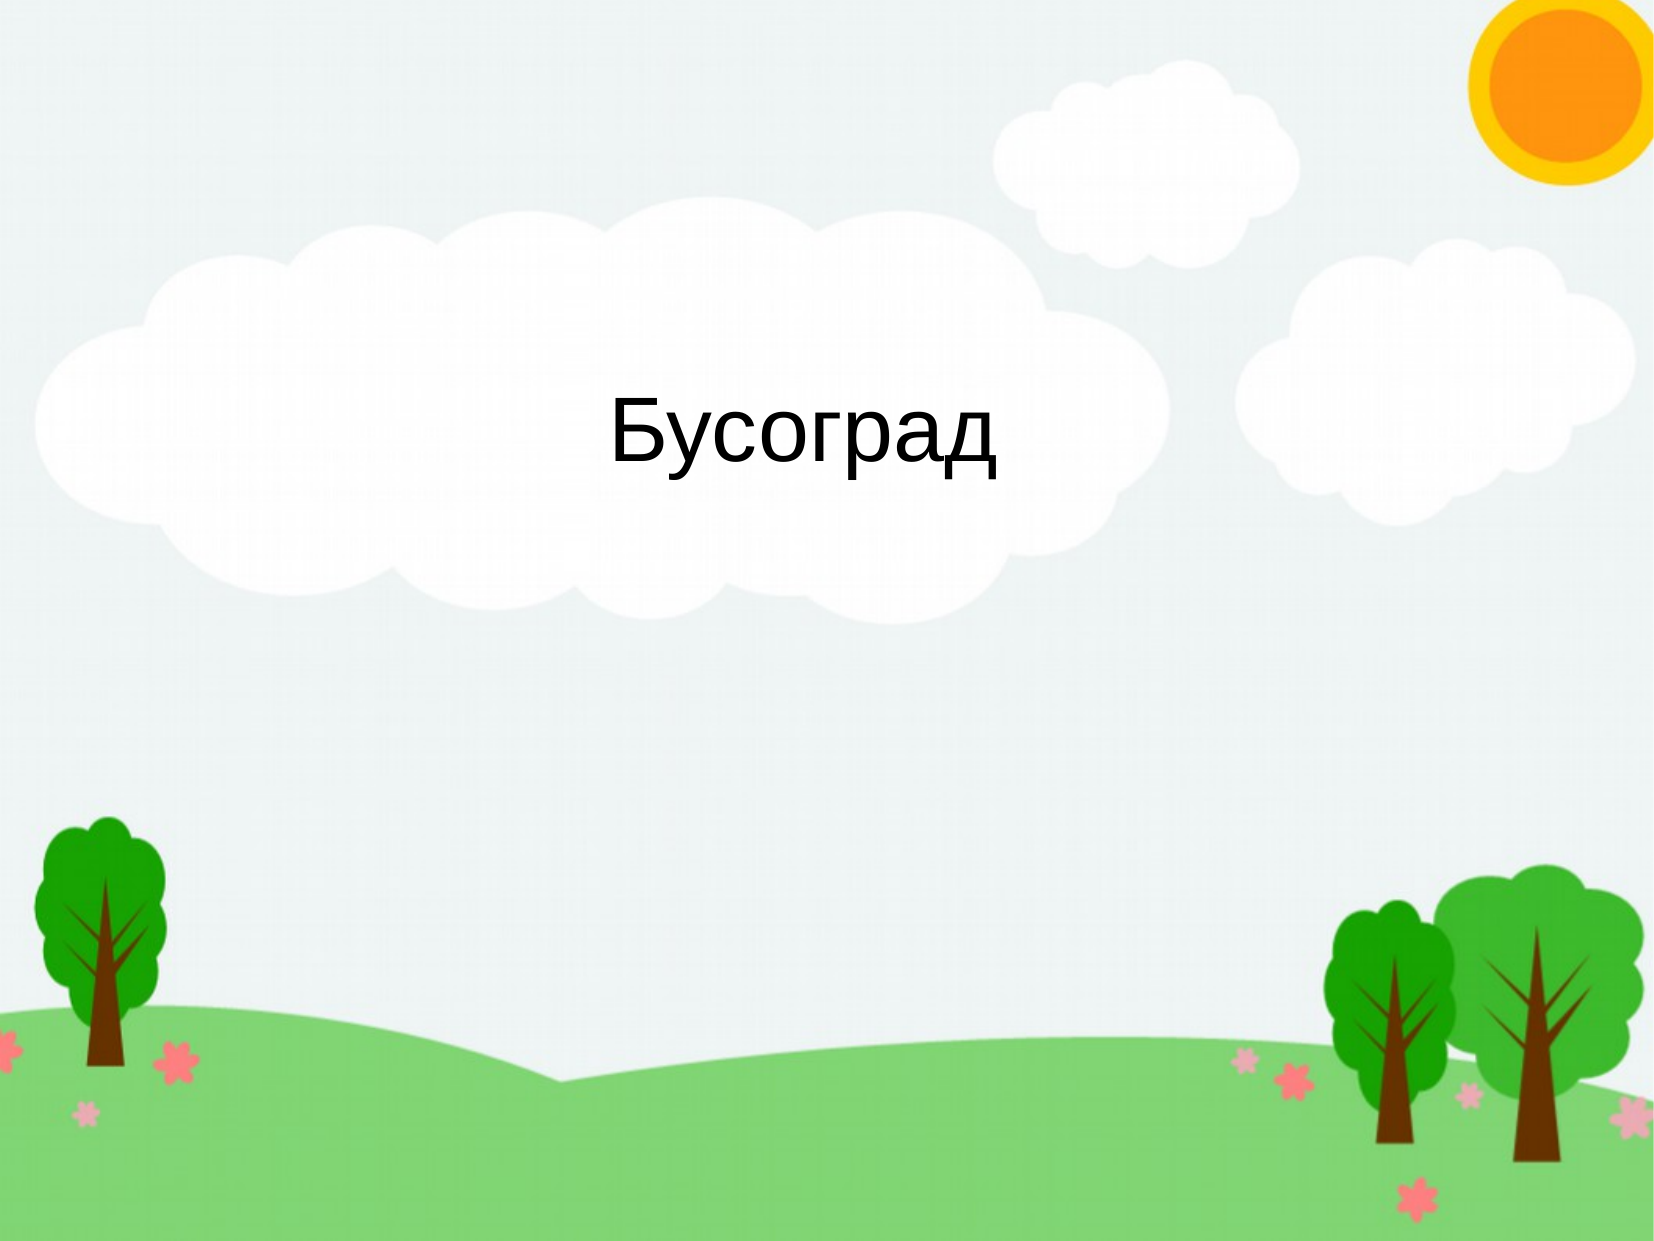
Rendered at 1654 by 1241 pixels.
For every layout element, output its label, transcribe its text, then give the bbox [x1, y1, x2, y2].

title Бусоград [47, 283, 1512, 577]
picture [0, 0, 1654, 1241]
